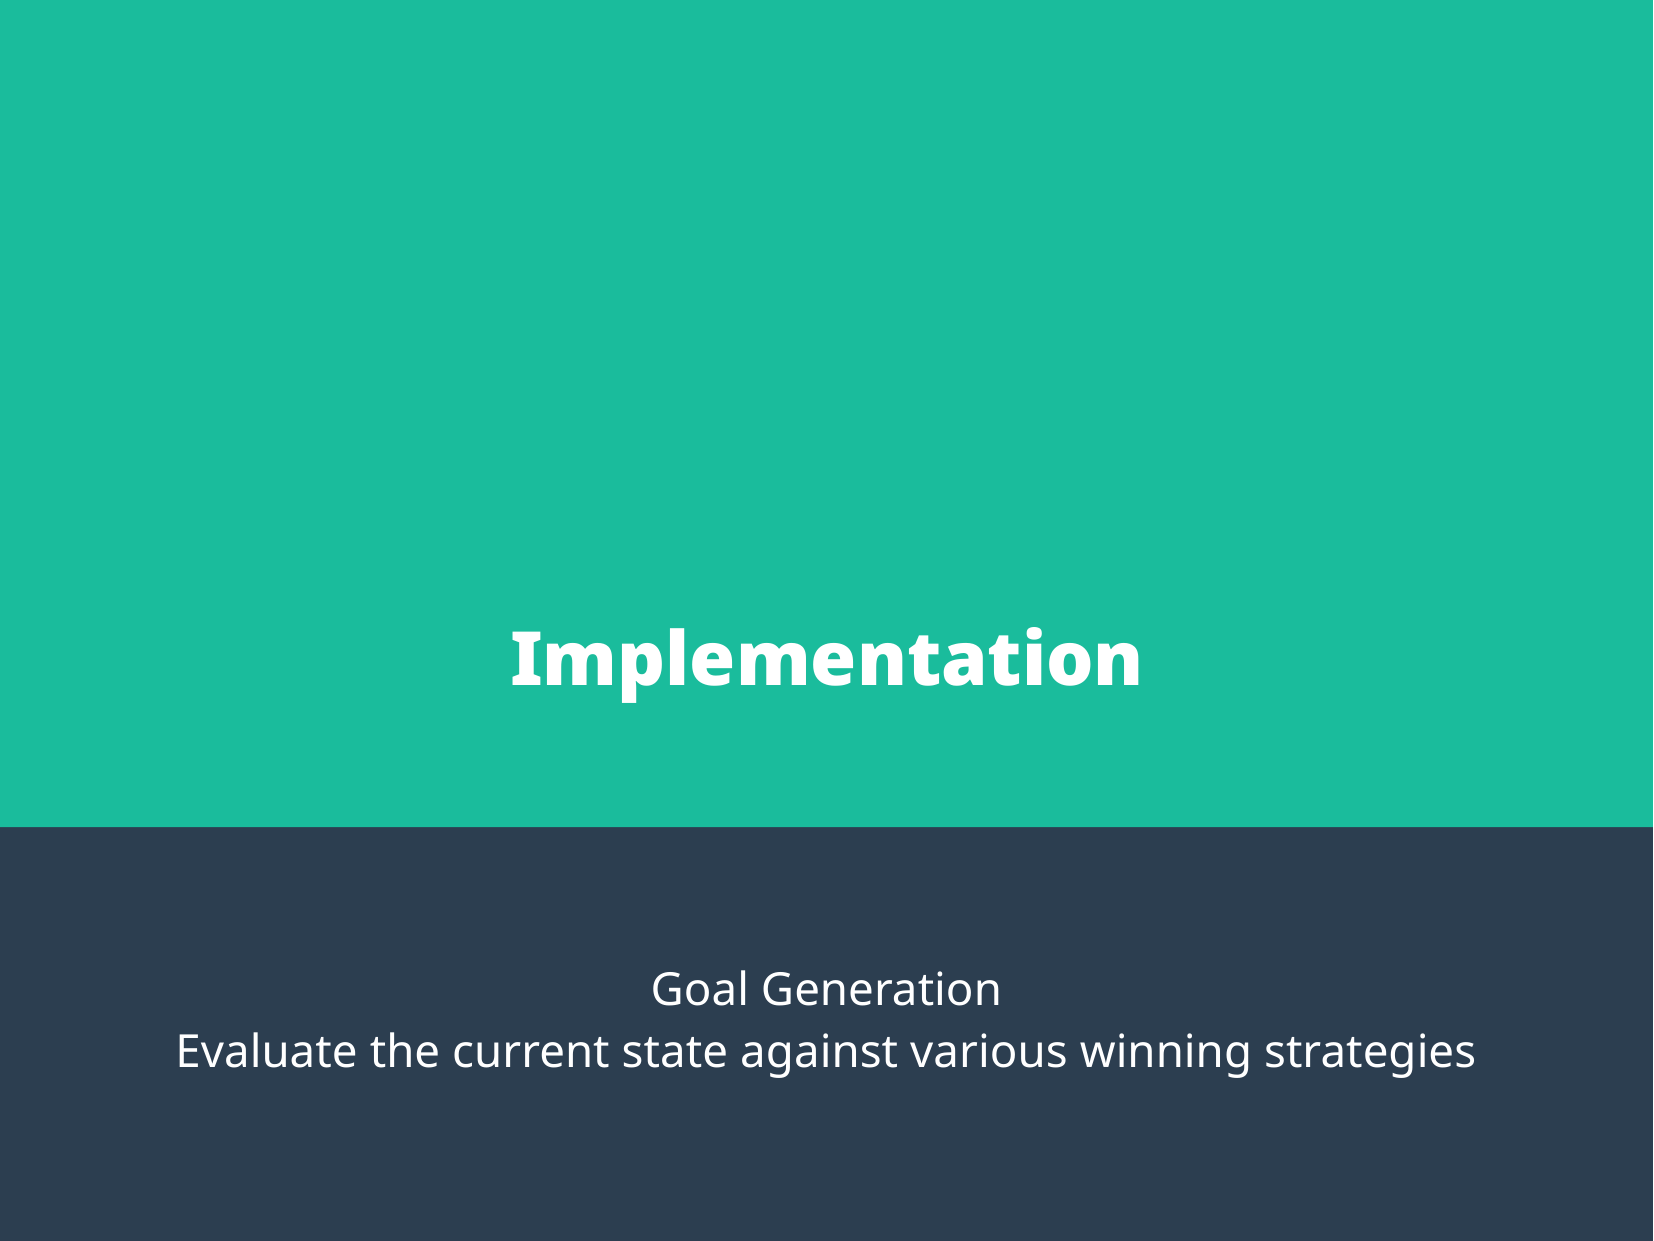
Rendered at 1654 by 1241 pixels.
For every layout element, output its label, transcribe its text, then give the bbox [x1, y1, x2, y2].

subtitle Goal Generation Evaluate the current state against various winning strategies [58, 856, 1594, 1182]
title Implementation [59, 503, 1595, 811]
